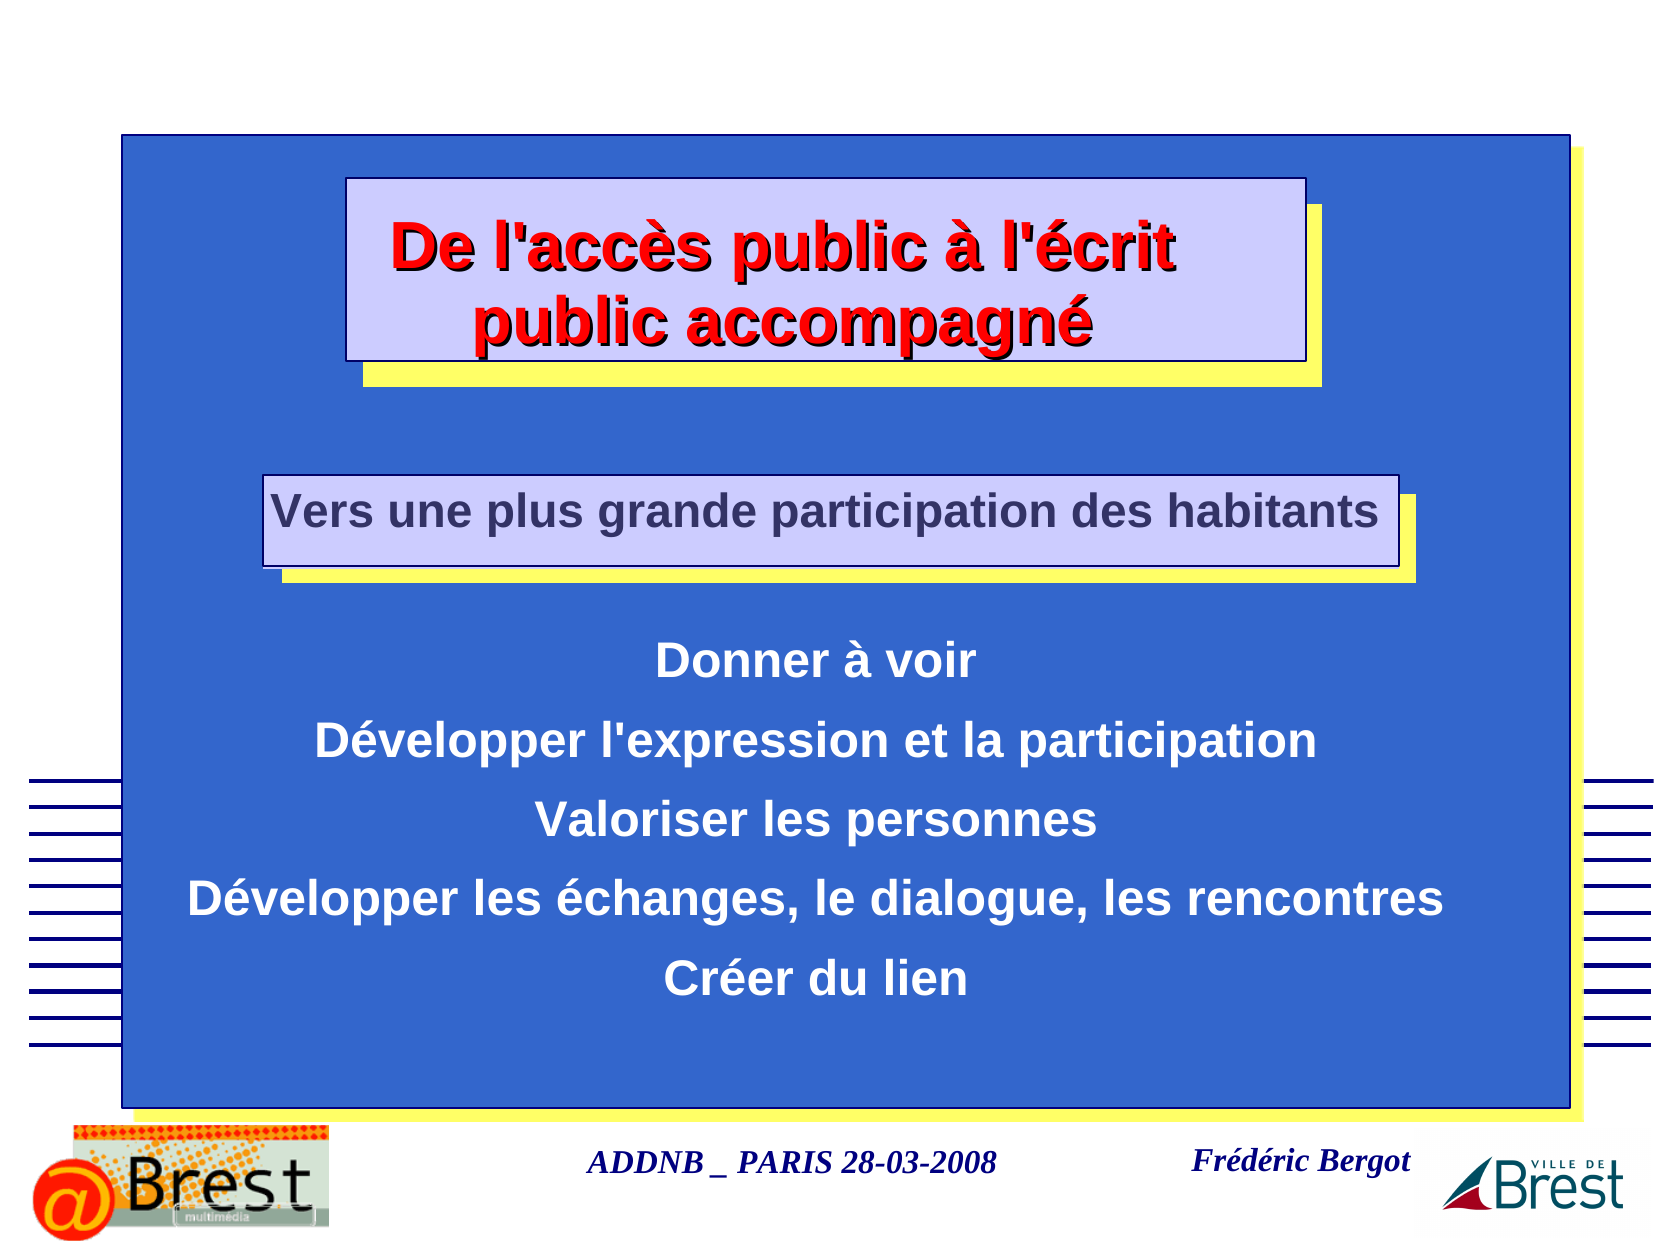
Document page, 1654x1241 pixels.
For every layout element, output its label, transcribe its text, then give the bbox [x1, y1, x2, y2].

text_box Vers une plus grande participation des habitants [270, 484, 1395, 572]
text_box De l'accès public à l'écrit public accompagné [389, 207, 1282, 545]
text_box Donner à voir Développer l'expression et la participation Valoriser les personnes Développer les échanges, le dialogue, les rencontres Créer du lien [116, 632, 1516, 1092]
text_box [282, 475, 1416, 583]
picture [1414, 1128, 1651, 1238]
picture [28, 1125, 329, 1241]
text_box [263, 475, 389, 569]
text_box [346, 178, 1322, 387]
